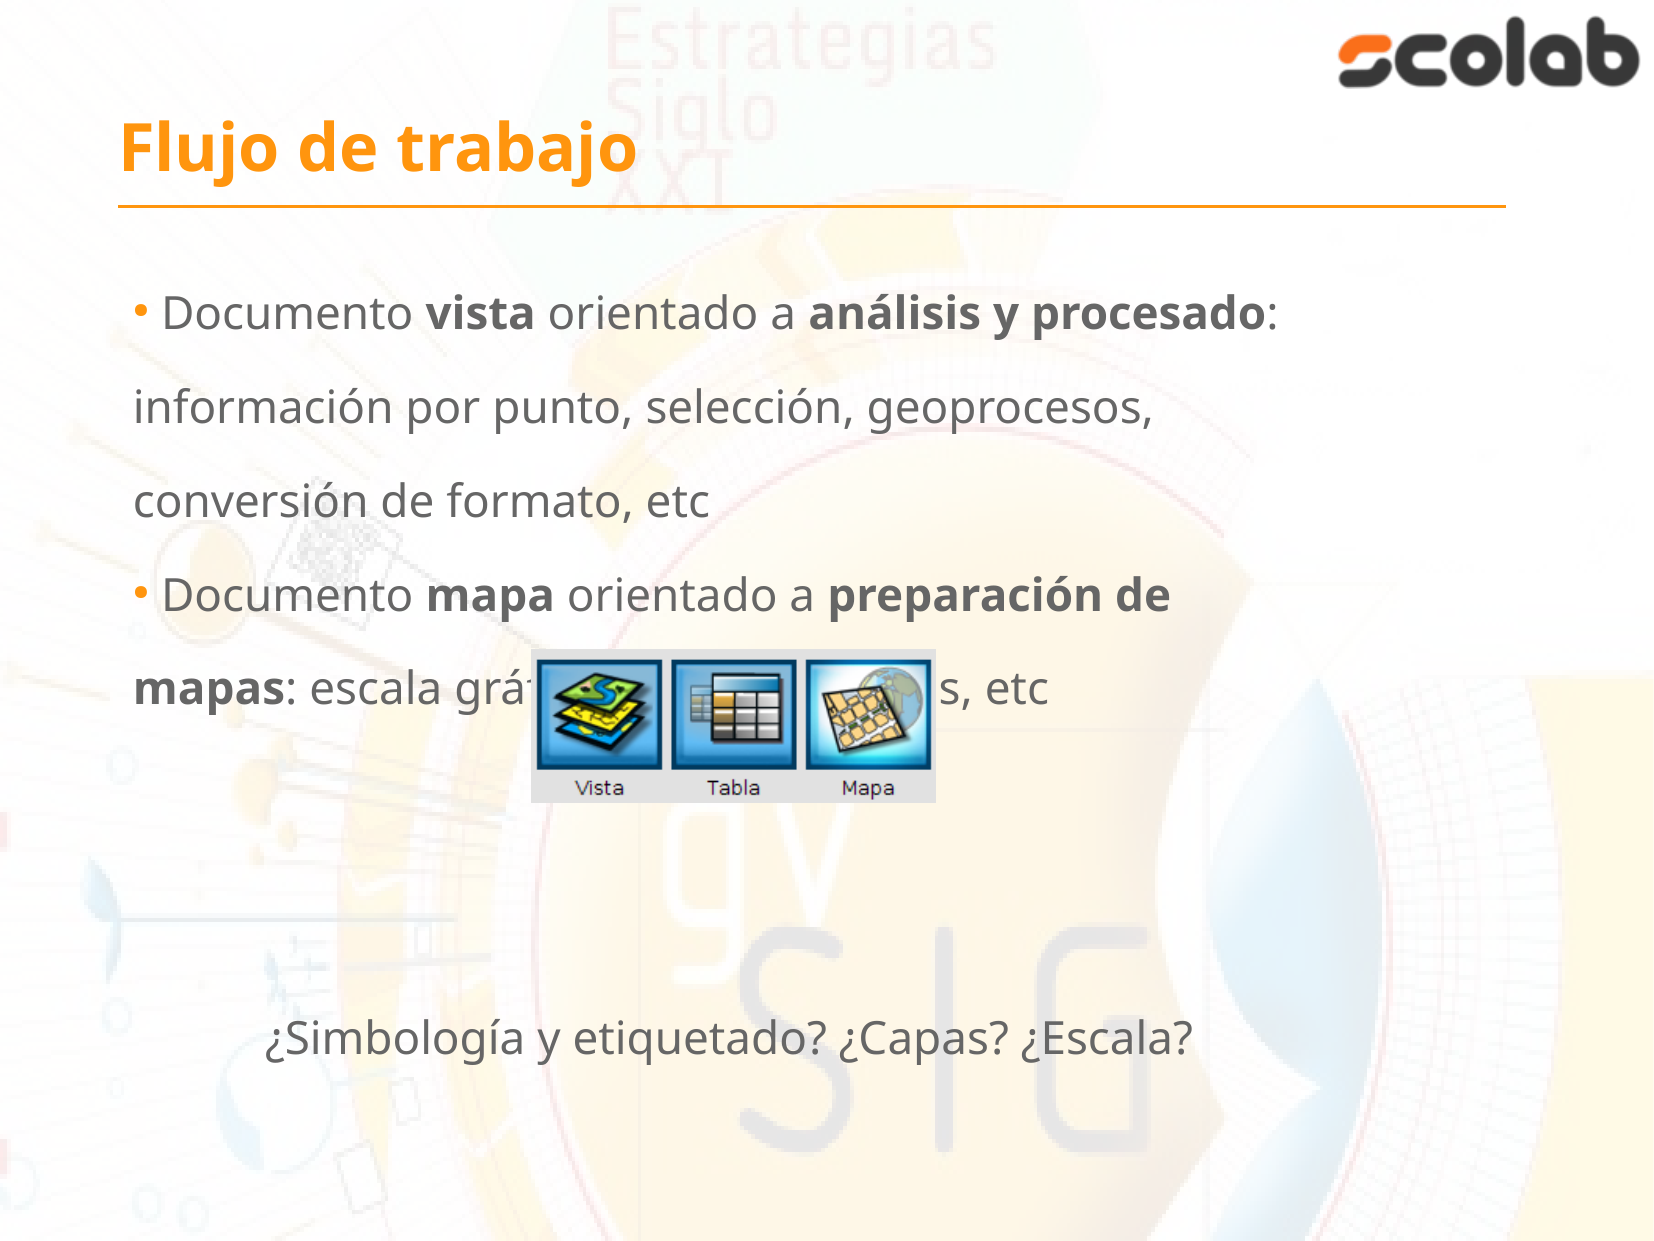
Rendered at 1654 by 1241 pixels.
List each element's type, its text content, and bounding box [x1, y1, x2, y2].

title Flujo de trabajo [118, 96, 1607, 195]
text_box Documento vista orientado a análisis y procesado: información por punto, selección, geoprocesos, conversión de formato, etc Documento mapa orientado a preparación de mapas: escala gráfica, norte, plantillas, etc ¿Simbología y etiquetado? ¿Capas? ¿Escala? [118, 242, 1329, 1010]
picture [0, 0, 1654, 1241]
